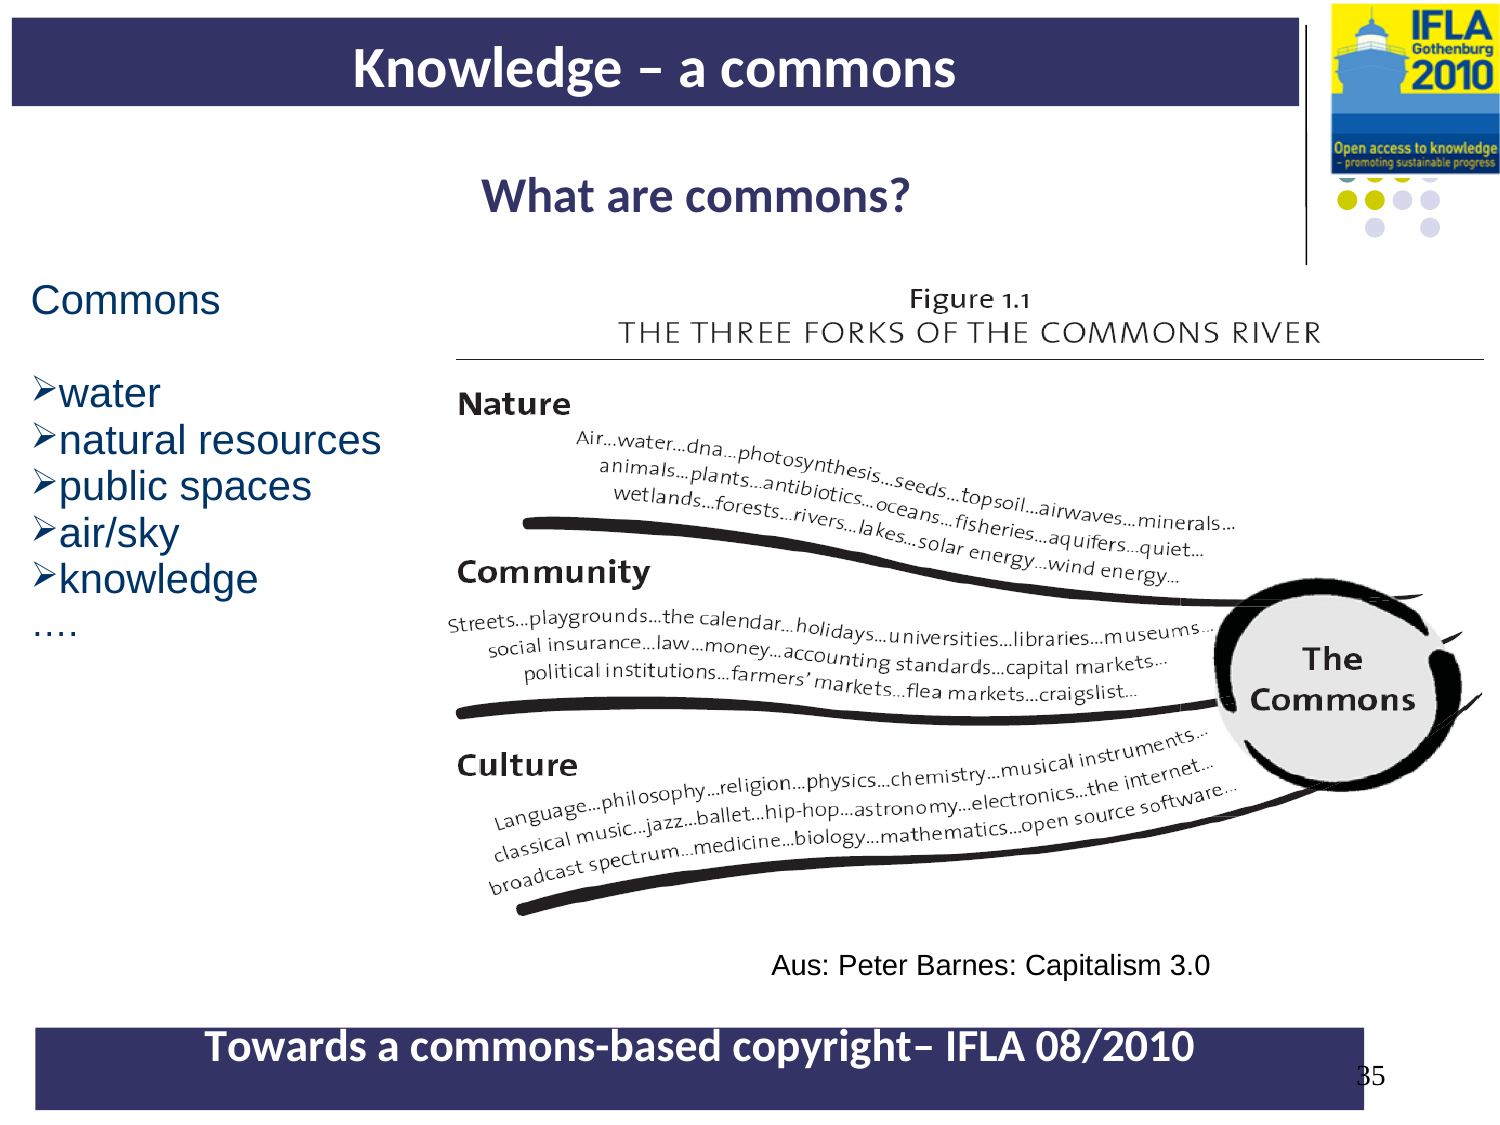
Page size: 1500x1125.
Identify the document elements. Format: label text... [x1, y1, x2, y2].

picture [389, 265, 1492, 934]
title Knowledge – a commons [11, 17, 1300, 107]
text_box What are commons? [214, 167, 1179, 244]
text_box Aus: Peter Barnes: Capitalism 3.0 [756, 941, 1368, 990]
text_box Commons water natural resources public spaces air/sky knowledge …. [15, 269, 491, 653]
text_box [1356, 1026, 1459, 1105]
